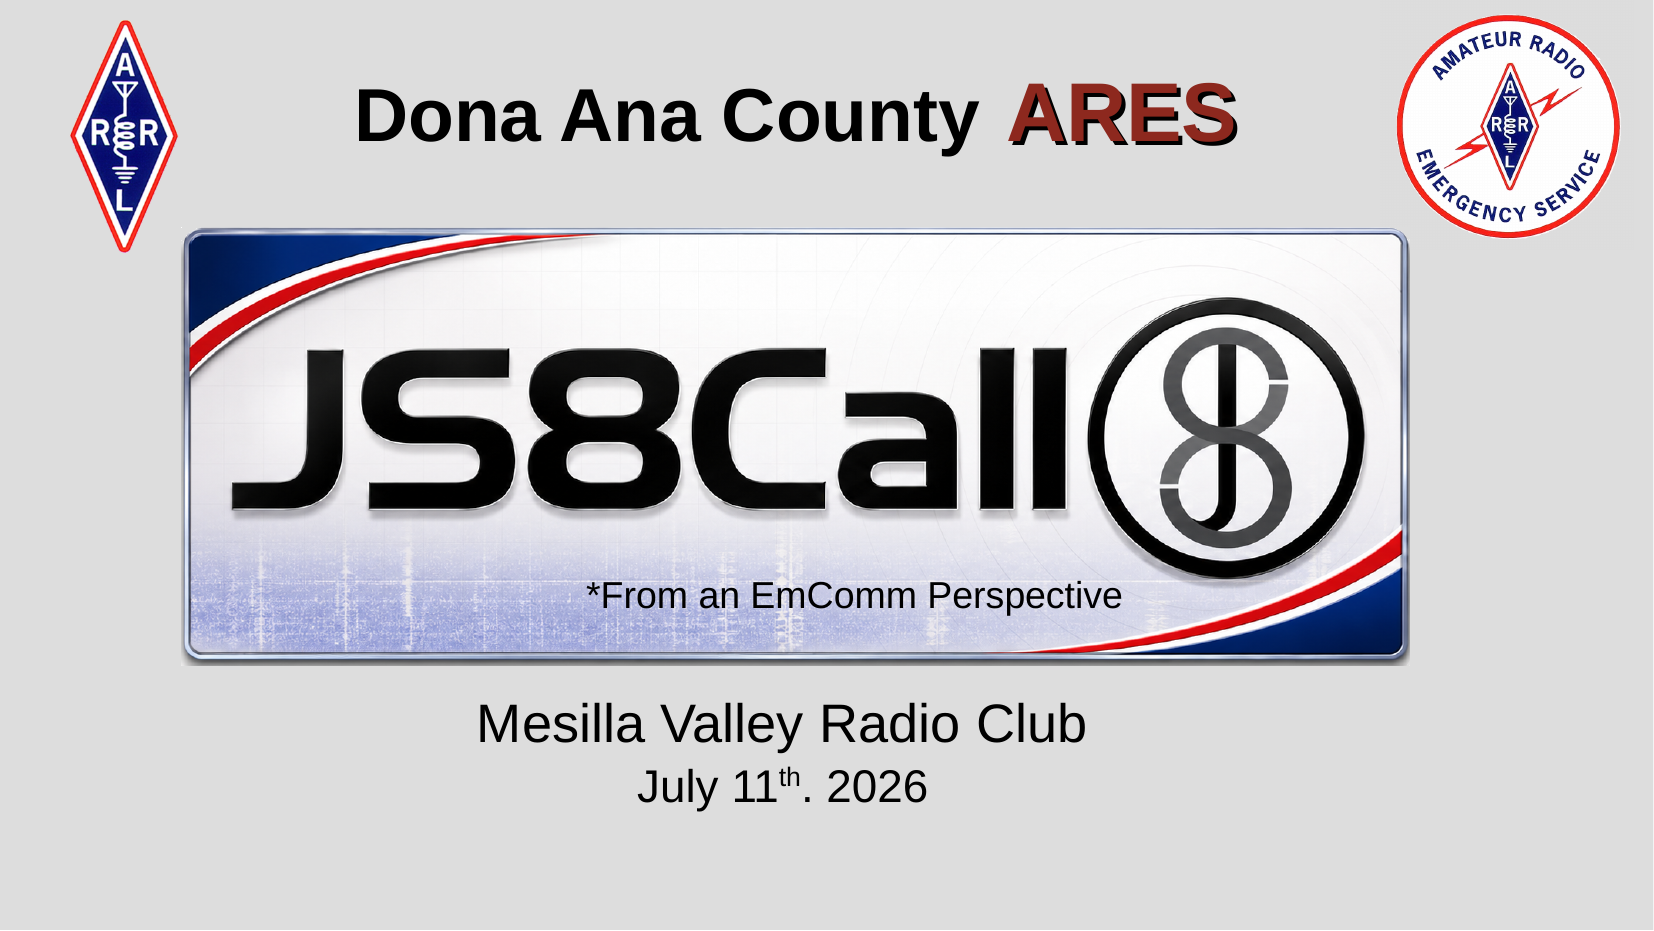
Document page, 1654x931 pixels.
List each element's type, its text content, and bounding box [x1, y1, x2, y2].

subtitle Mesilla Valley Radio Club July 11th. 2026 [95, 609, 1470, 887]
text_box *From an EmComm Perspective [571, 567, 1157, 625]
picture [38, 0, 1634, 667]
title Dona Ana County ARES [209, 25, 1380, 194]
